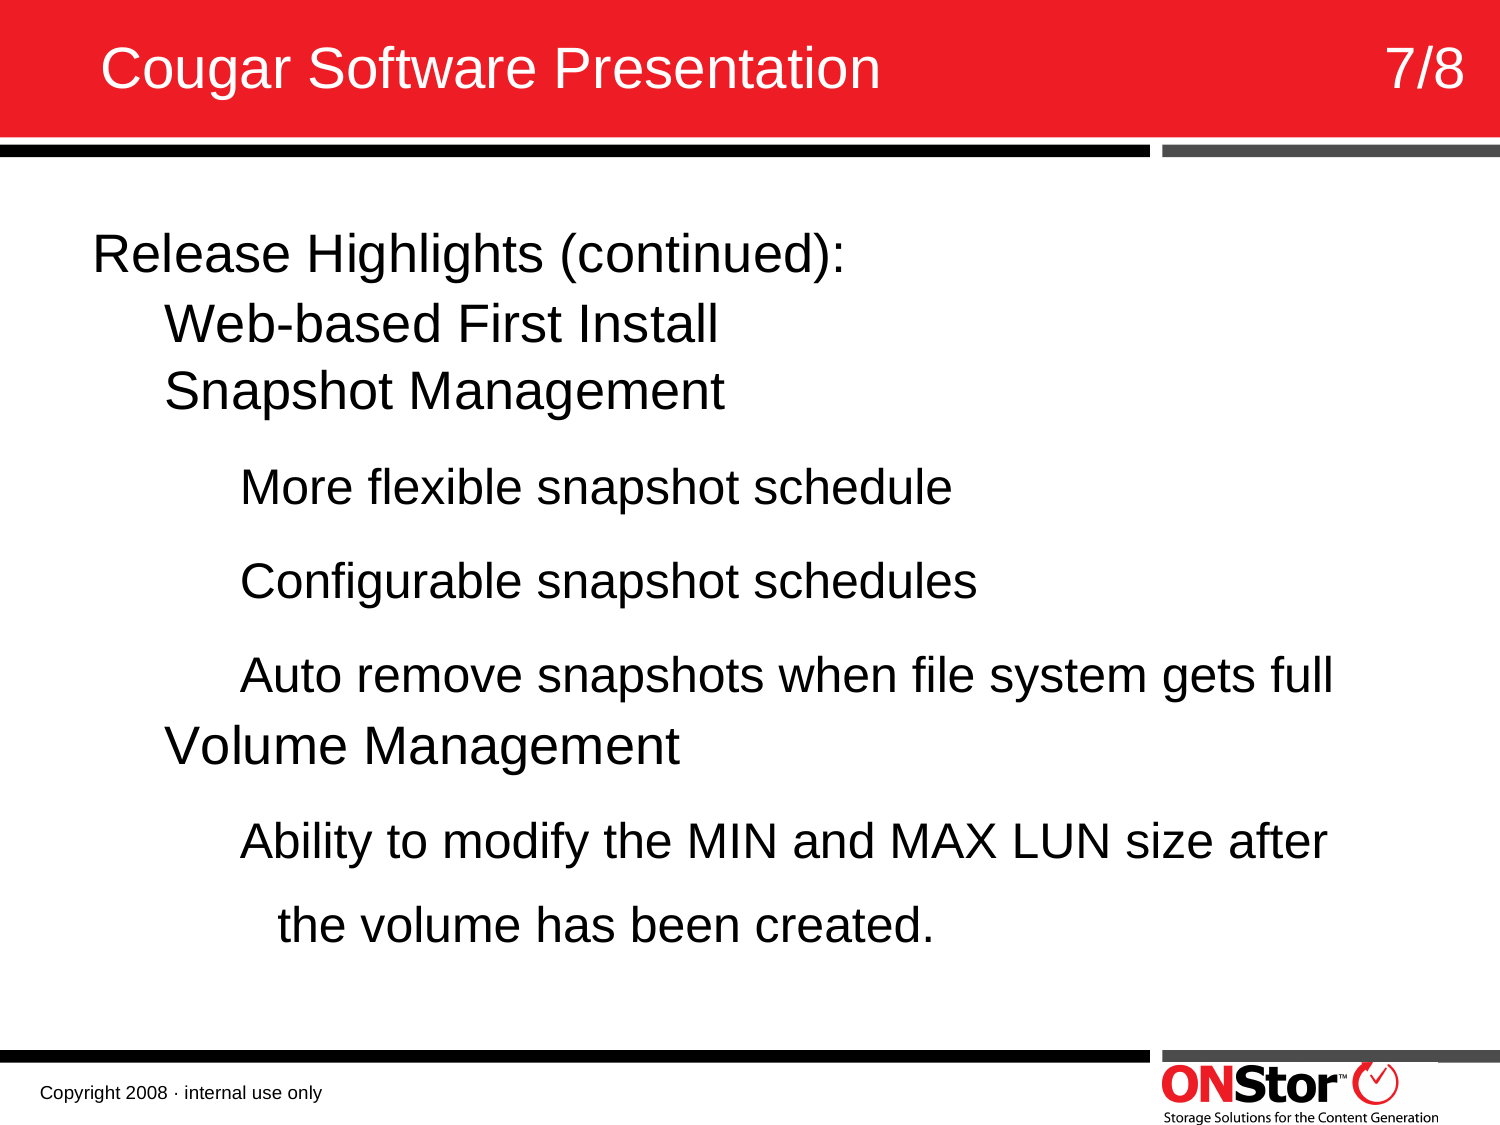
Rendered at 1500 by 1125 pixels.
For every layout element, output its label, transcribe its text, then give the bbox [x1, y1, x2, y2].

title Cougar Software Presentation 7/8 [85, 0, 1500, 138]
picture [1162, 1062, 1438, 1125]
list Release Highlights (continued): Web-based First Install Snapshot Management More flexible snapshot schedule Configurable snapshot schedules Auto remove snapshots when file system gets full Volume Management Ability to modify the MIN and MAX LUN size after the volume has been created. [75, 215, 1426, 1080]
